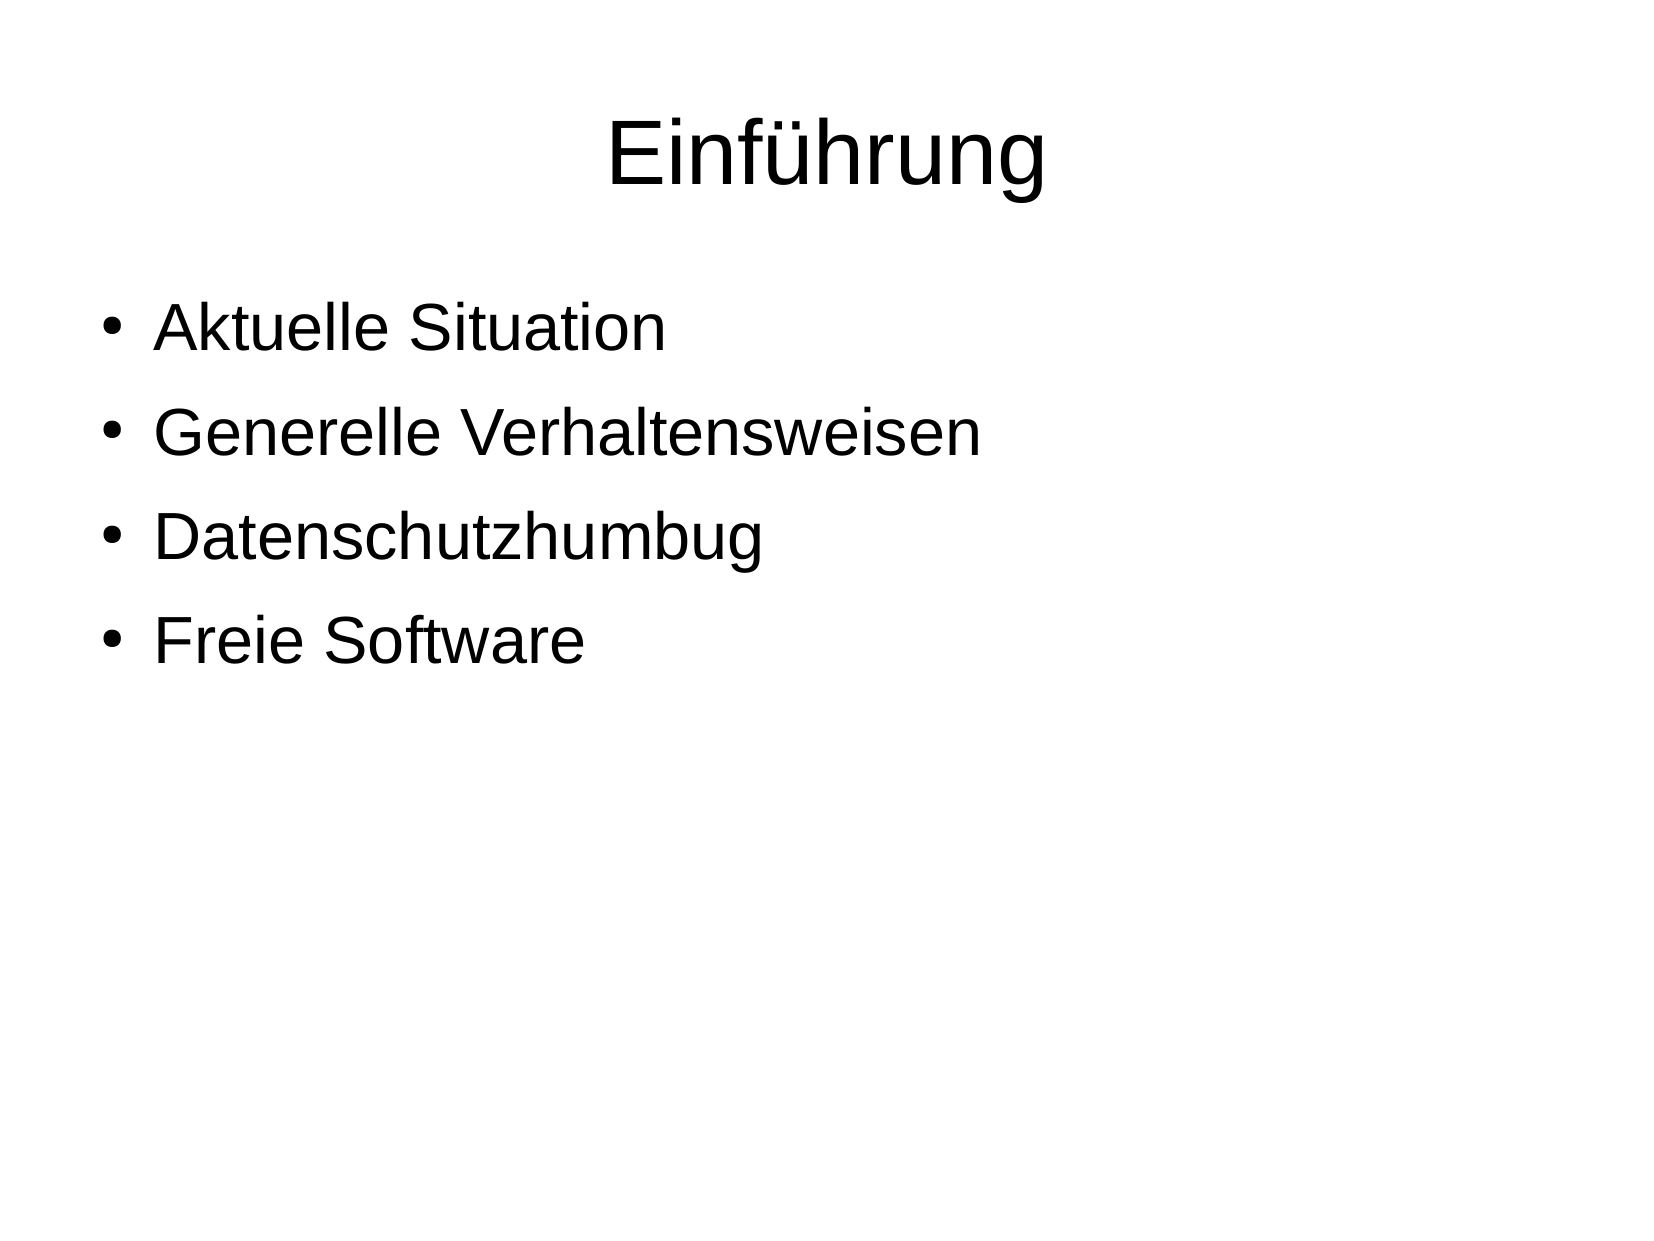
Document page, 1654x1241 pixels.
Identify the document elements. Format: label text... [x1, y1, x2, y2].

list Aktuelle Situation Generelle Verhaltensweisen Datenschutzhumbug Freie Software [82, 290, 1571, 1010]
title Einführung [82, 49, 1571, 257]
